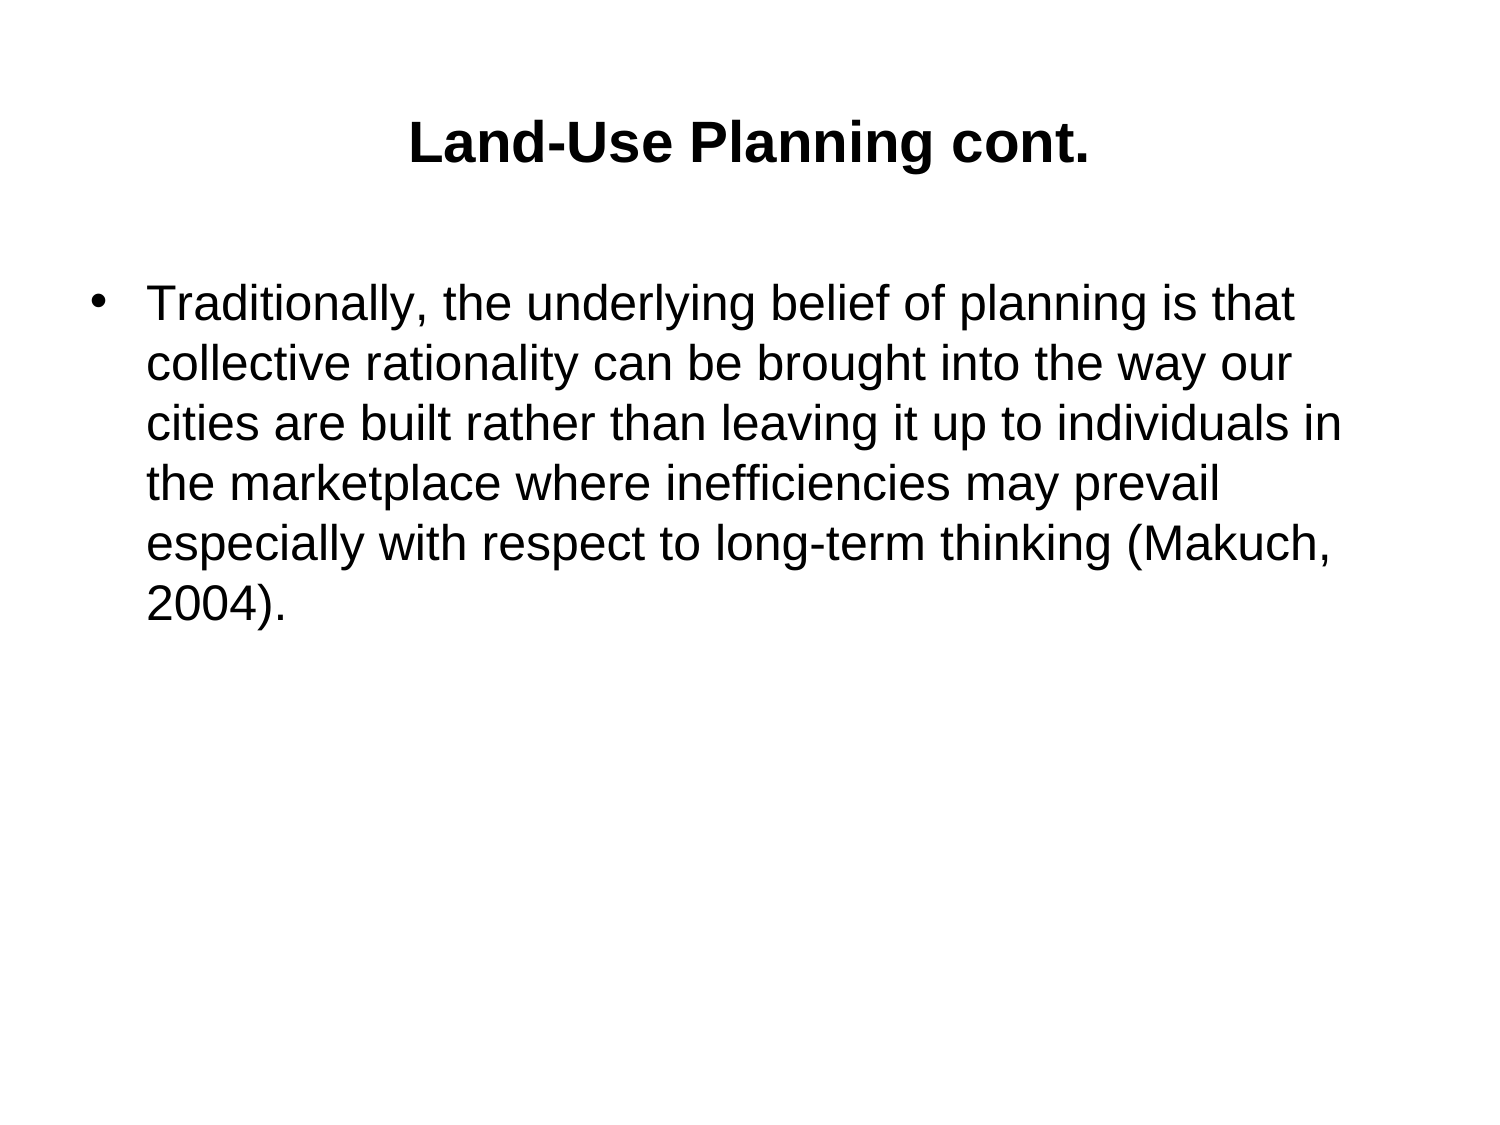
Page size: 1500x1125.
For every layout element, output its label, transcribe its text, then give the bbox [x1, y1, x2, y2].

list Traditionally, the underlying belief of planning is that collective rationality can be brought into the way our cities are built rather than leaving it up to individuals in the marketplace where inefficiencies may prevail especially with respect to long-term thinking (Makuch, 2004). [75, 262, 1426, 1005]
title Land-Use Planning cont. [75, 45, 1426, 233]
